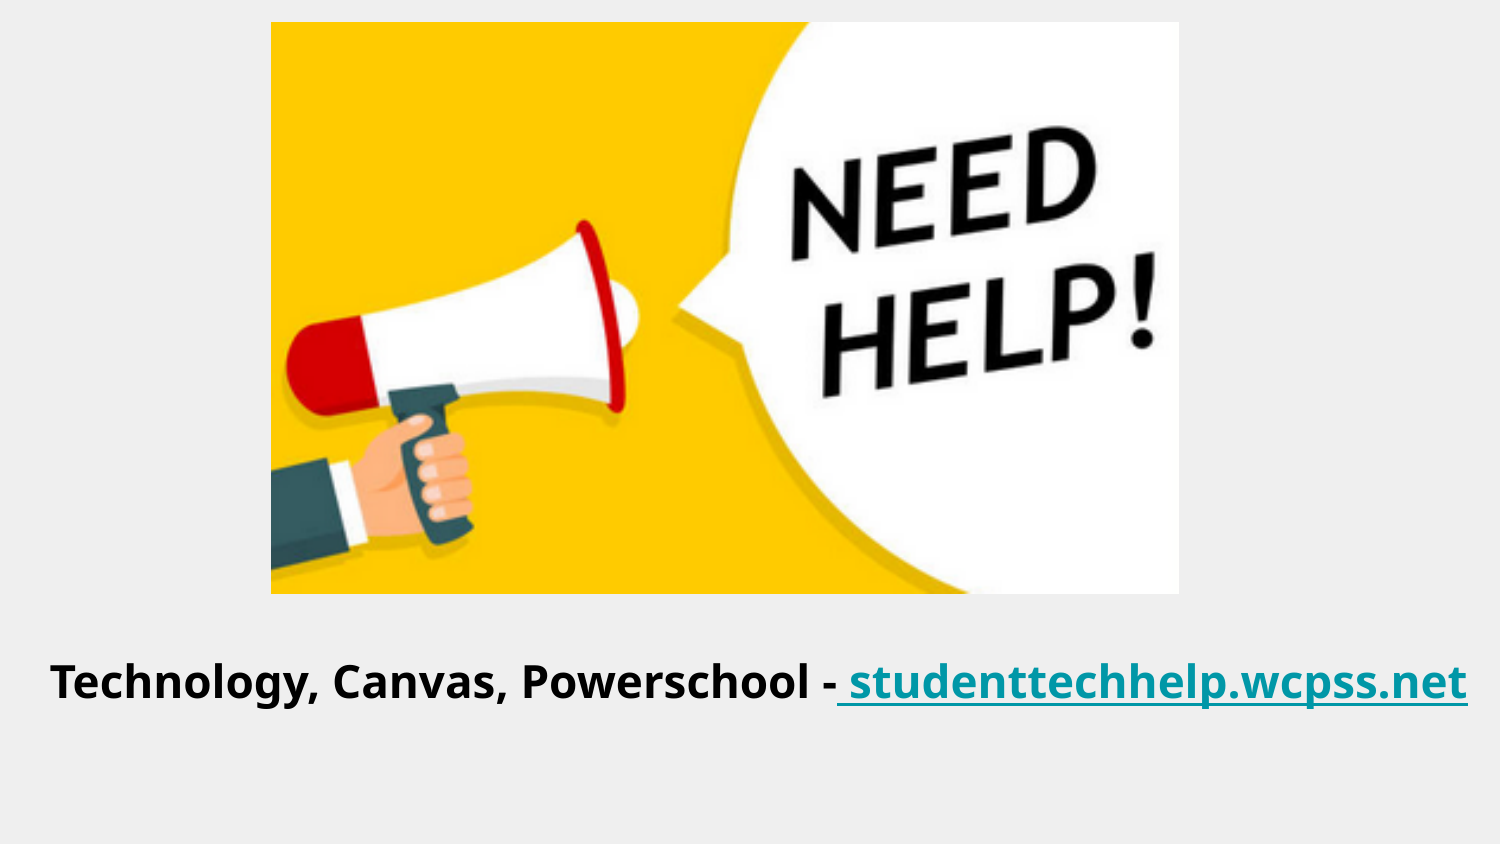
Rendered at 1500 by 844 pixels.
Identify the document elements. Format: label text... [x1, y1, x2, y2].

picture [271, 22, 1179, 594]
subtitle Technology, Canvas, Powerschool - studenttechhelp.wcpss.net [34, 628, 1487, 808]
